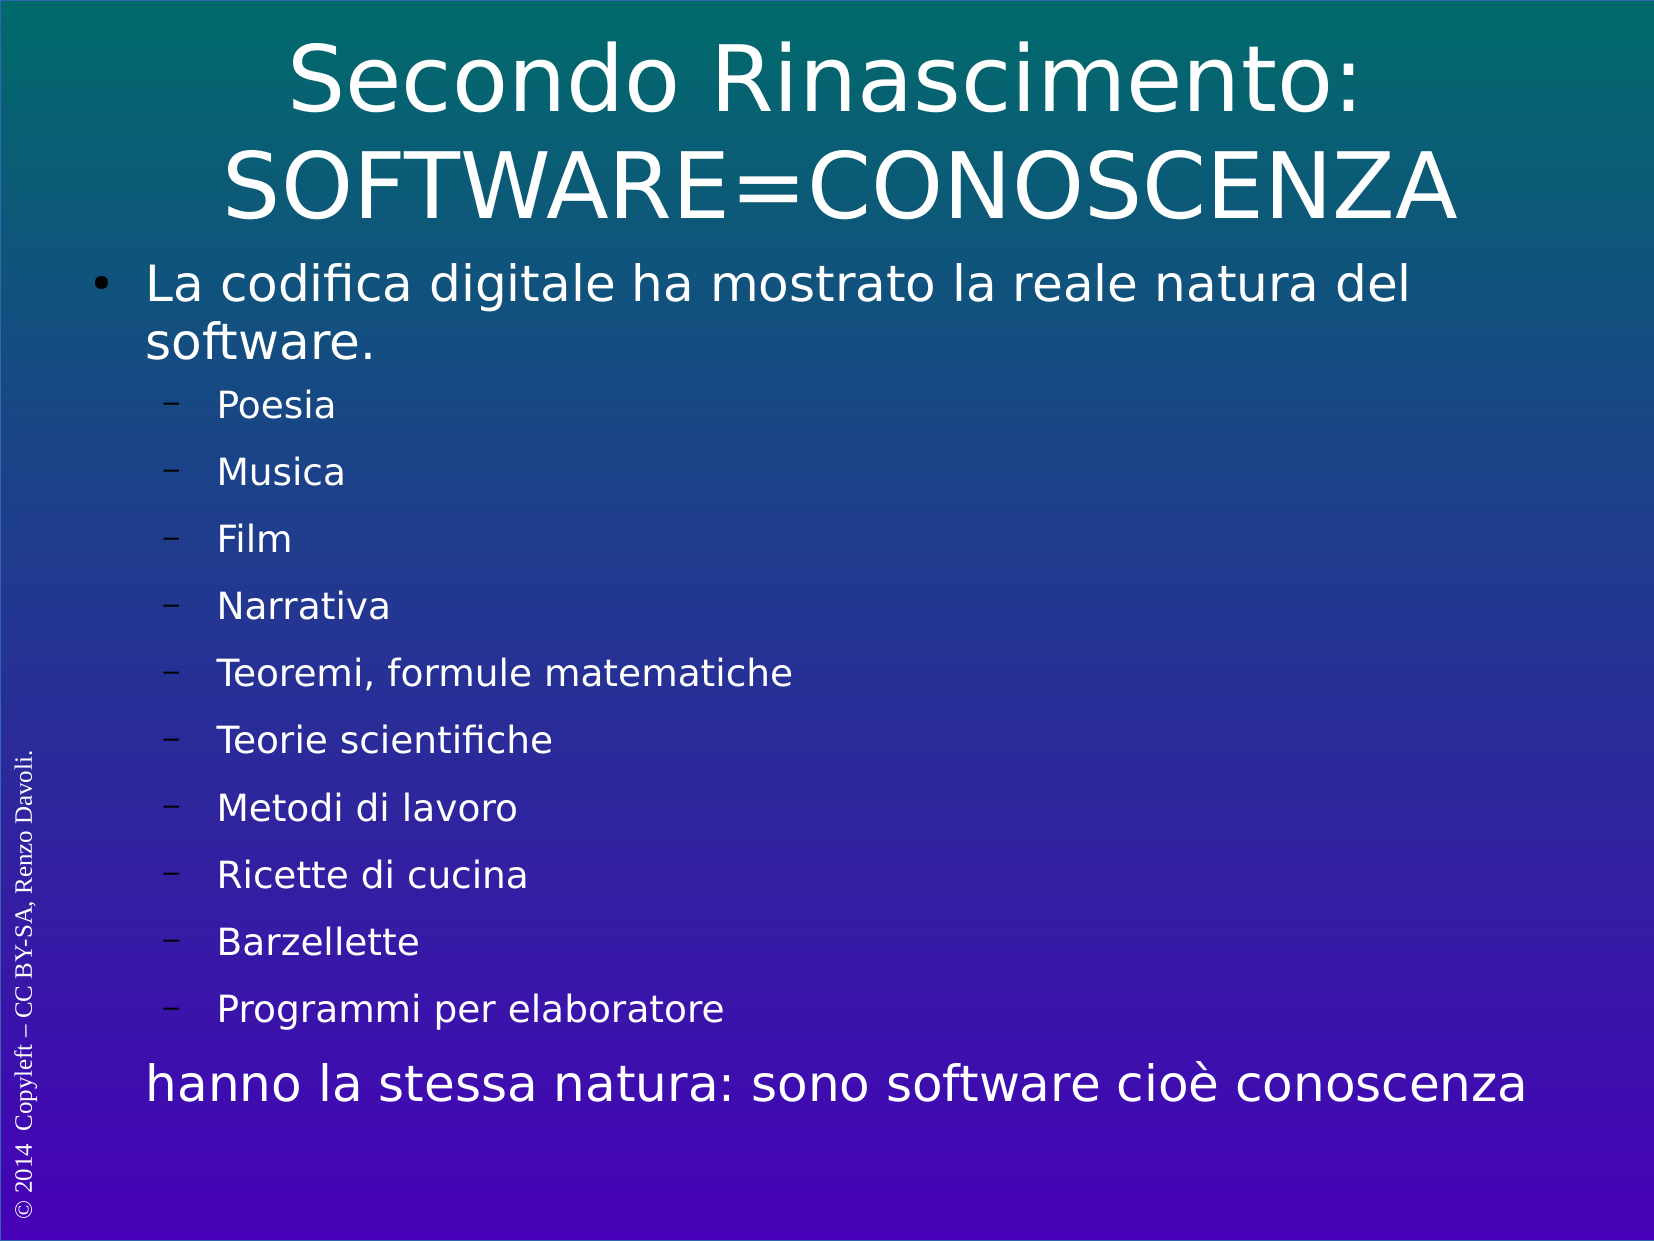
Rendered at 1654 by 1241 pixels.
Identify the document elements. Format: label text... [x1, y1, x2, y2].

title Secondo Rinascimento: SOFTWARE=CONOSCENZA [82, 25, 1571, 241]
list La codifica digitale ha mostrato la reale natura del software. Poesia Musica Film Narrativa Teoremi, formule matematiche Teorie scientifiche Metodi di lavoro Ricette di cucina Barzellette Programmi per elaboratore hanno la stessa natura: sono software cioè conoscenza [75, 255, 1576, 1156]
